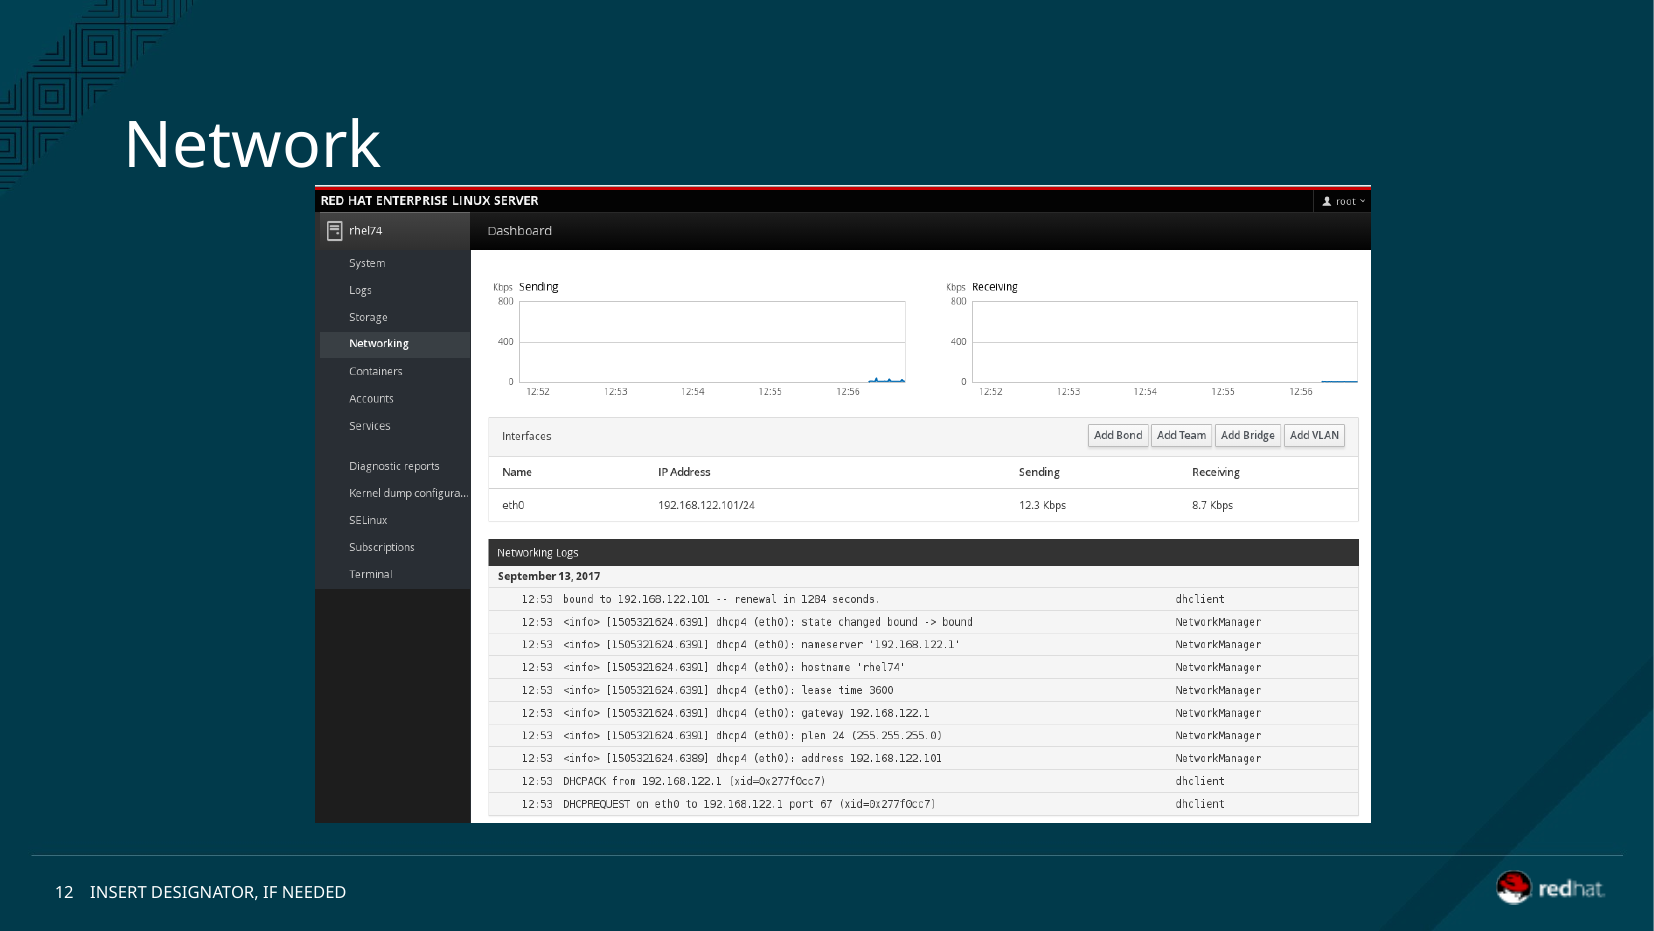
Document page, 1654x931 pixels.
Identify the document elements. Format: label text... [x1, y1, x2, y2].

picture [316, 186, 1370, 822]
picture [1497, 871, 1532, 904]
picture [1540, 879, 1605, 897]
picture [70, 33, 74, 61]
title Network [124, 0, 1530, 187]
